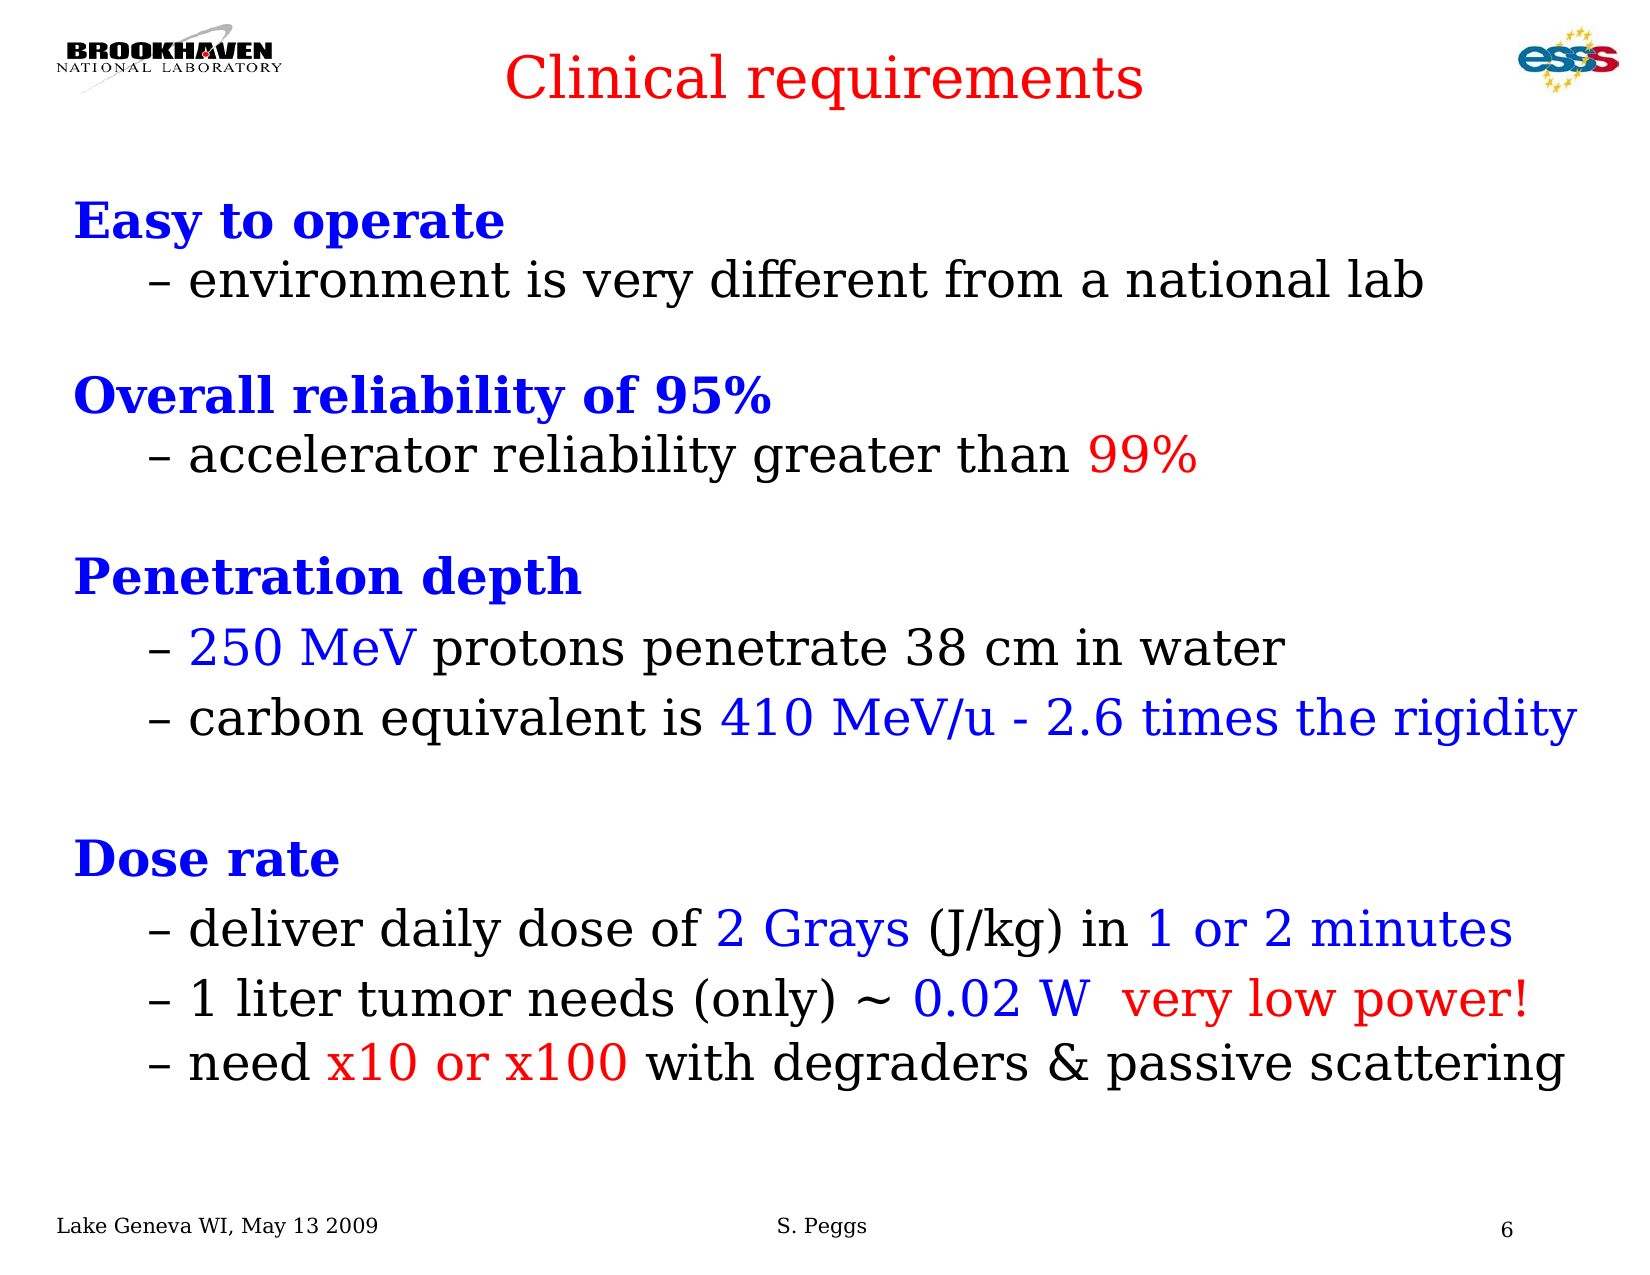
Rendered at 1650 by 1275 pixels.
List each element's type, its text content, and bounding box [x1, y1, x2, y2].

picture [1555, 52, 1566, 57]
text_box Easy to operate – environment is very different from a national lab Overall reliability of 95% – accelerator reliability greater than 99% Penetration depth – 250 MeV protons penetrate 38 cm in water – carbon equivalent is 410 MeV/u - 2.6 times the rigidity Dose rate – deliver daily dose of 2 Grays (J/kg) in 1 or 2 minutes – 1 liter tumor needs (only) ~ 0.02 W very low power! – need x10 or x100 with degraders & passive scattering [74, 191, 1579, 1093]
text_box Clinical requirements [382, 44, 1268, 132]
picture [56, 24, 282, 94]
picture [1518, 25, 1619, 93]
